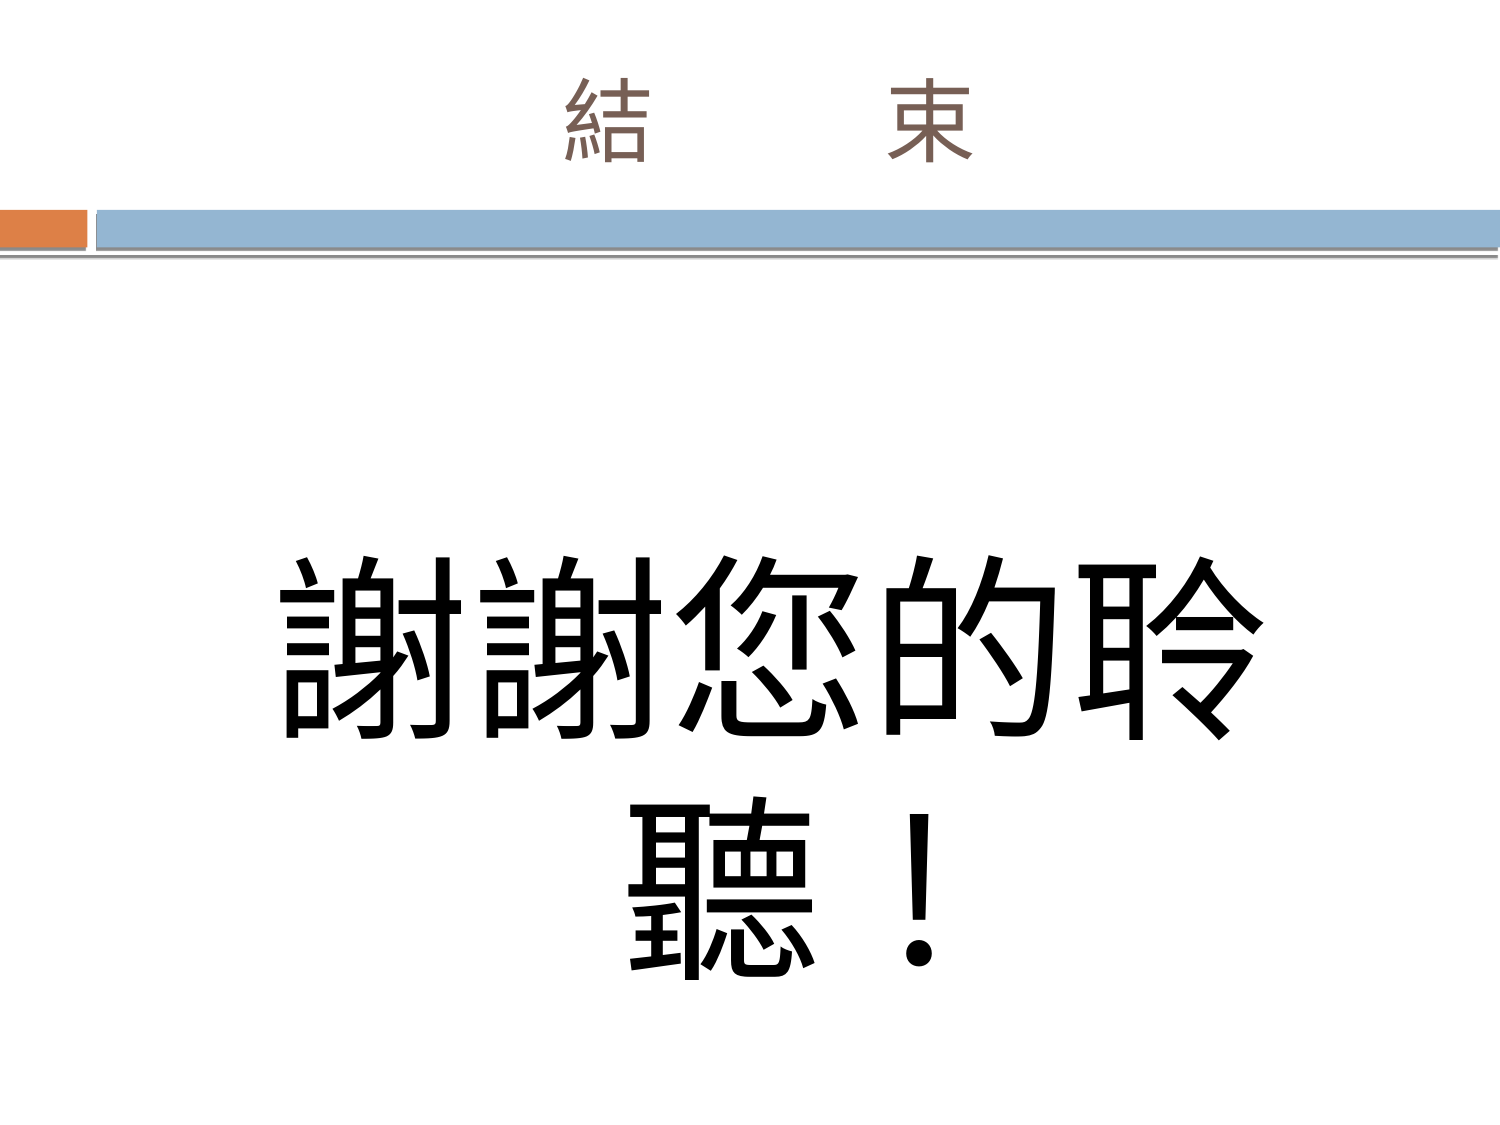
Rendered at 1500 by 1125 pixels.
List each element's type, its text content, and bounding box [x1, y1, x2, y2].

title 結 束 [100, 37, 1438, 200]
list 謝謝您的聆聽! [100, 262, 1438, 1000]
